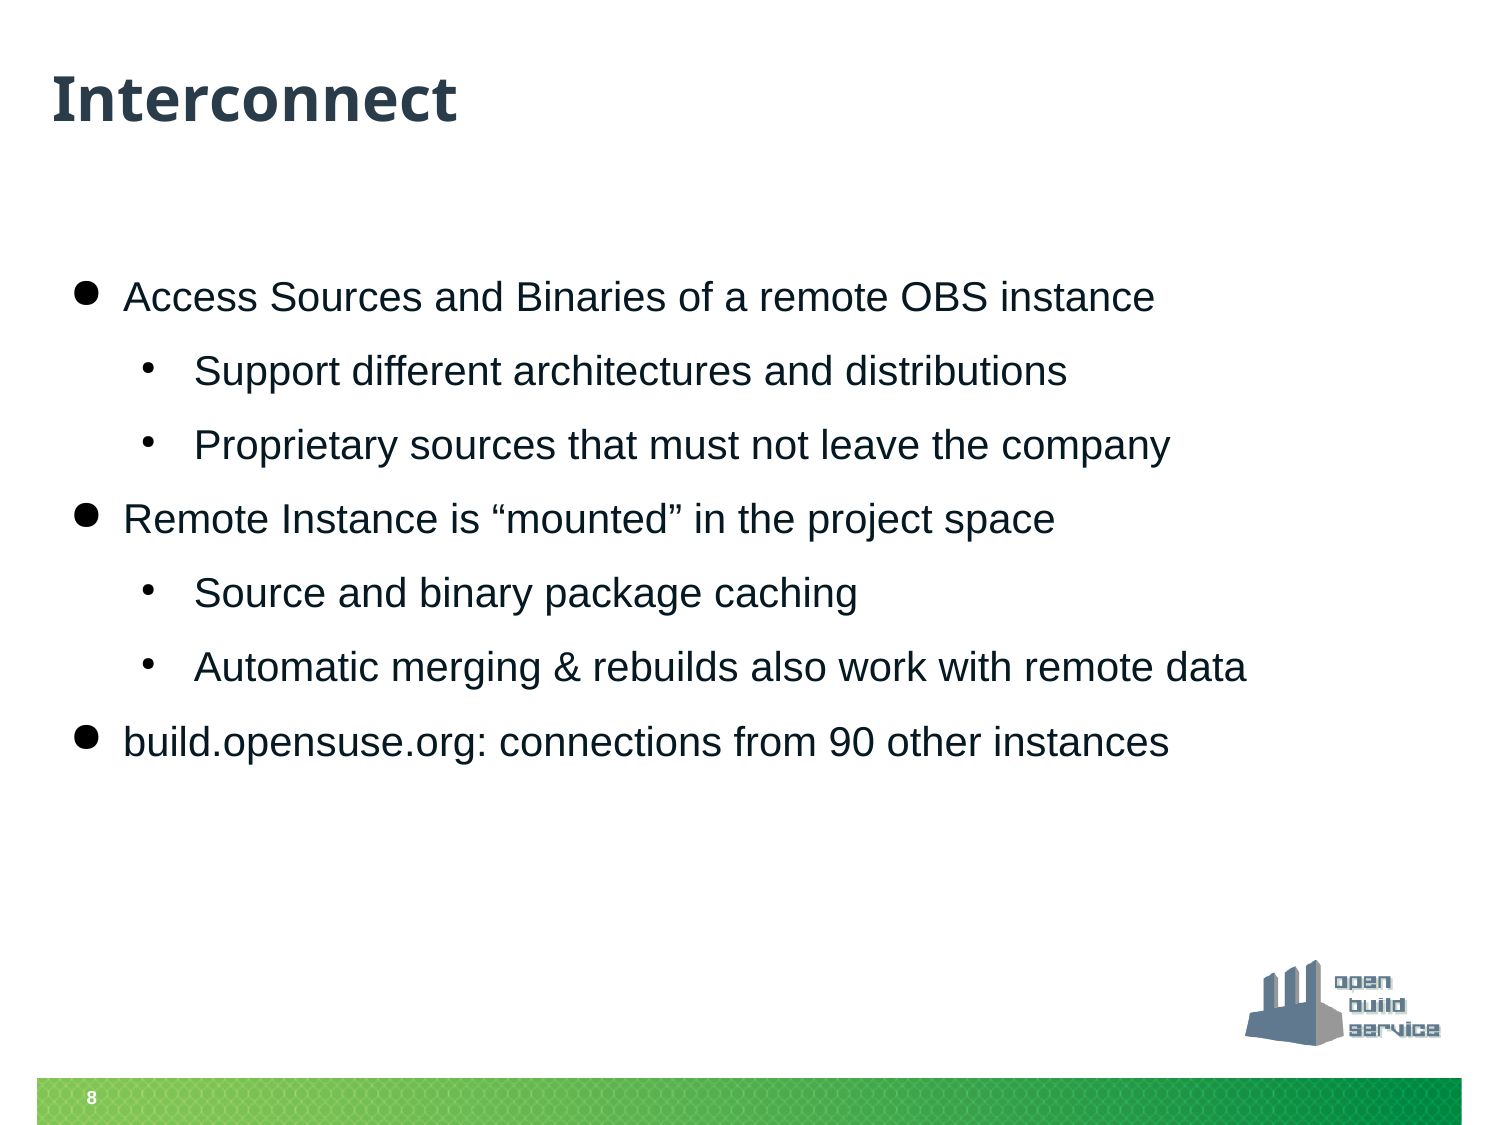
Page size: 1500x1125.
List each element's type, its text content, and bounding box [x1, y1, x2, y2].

picture [37, 1078, 1462, 1125]
title Interconnect [37, 51, 1388, 209]
list Access Sources and Binaries of a remote OBS instance Support different architectures and distributions Proprietary sources that must not leave the company Remote Instance is “mounted” in the project space Source and binary package caching Automatic merging & rebuilds also work with remote data build.opensuse.org: connections from 90 other instances [37, 262, 1388, 1005]
picture [1245, 960, 1441, 1046]
